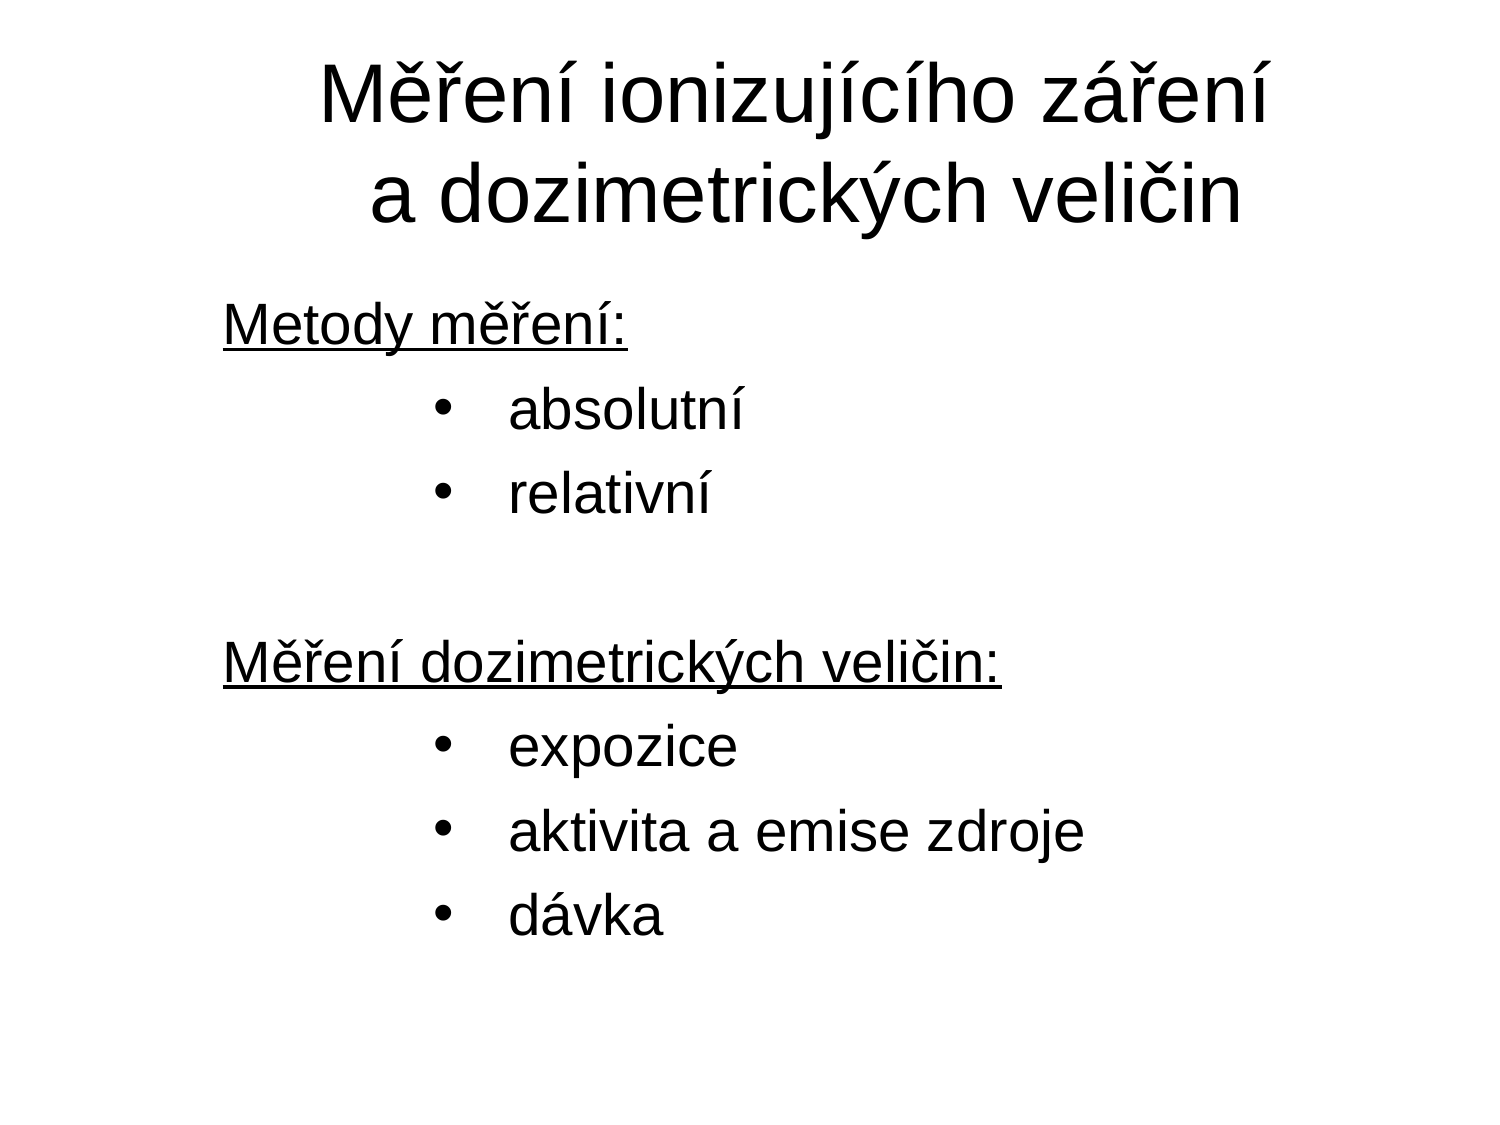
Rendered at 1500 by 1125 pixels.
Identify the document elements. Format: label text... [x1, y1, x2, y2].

list Metody měření: absolutní relativní Měření dozimetrických veličin: expozice aktivita a emise zdroje dávka [169, 278, 1483, 993]
title Měření ionizujícího záření a dozimetrických veličin [132, 31, 1483, 247]
